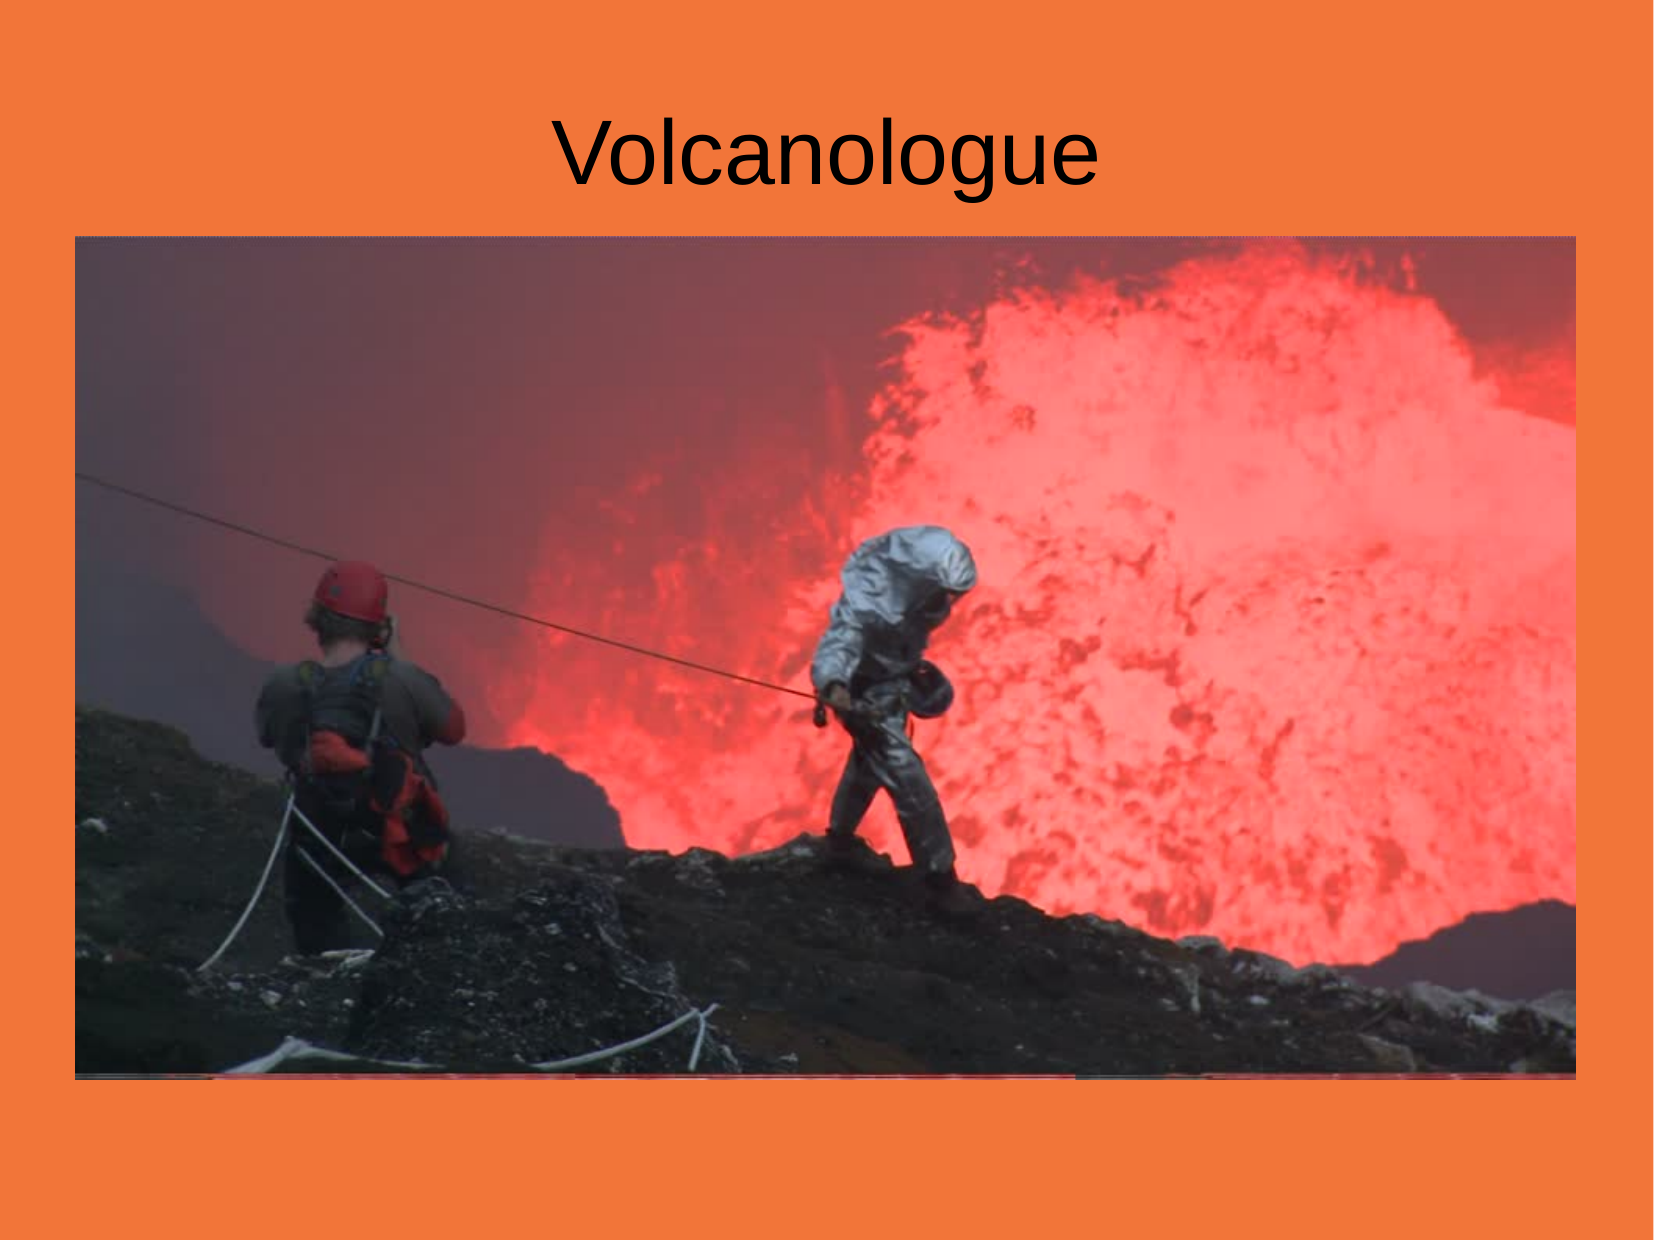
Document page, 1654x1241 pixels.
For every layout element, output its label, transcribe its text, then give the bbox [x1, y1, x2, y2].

picture [75, 236, 1576, 1080]
title Volcanologue [82, 49, 1571, 236]
